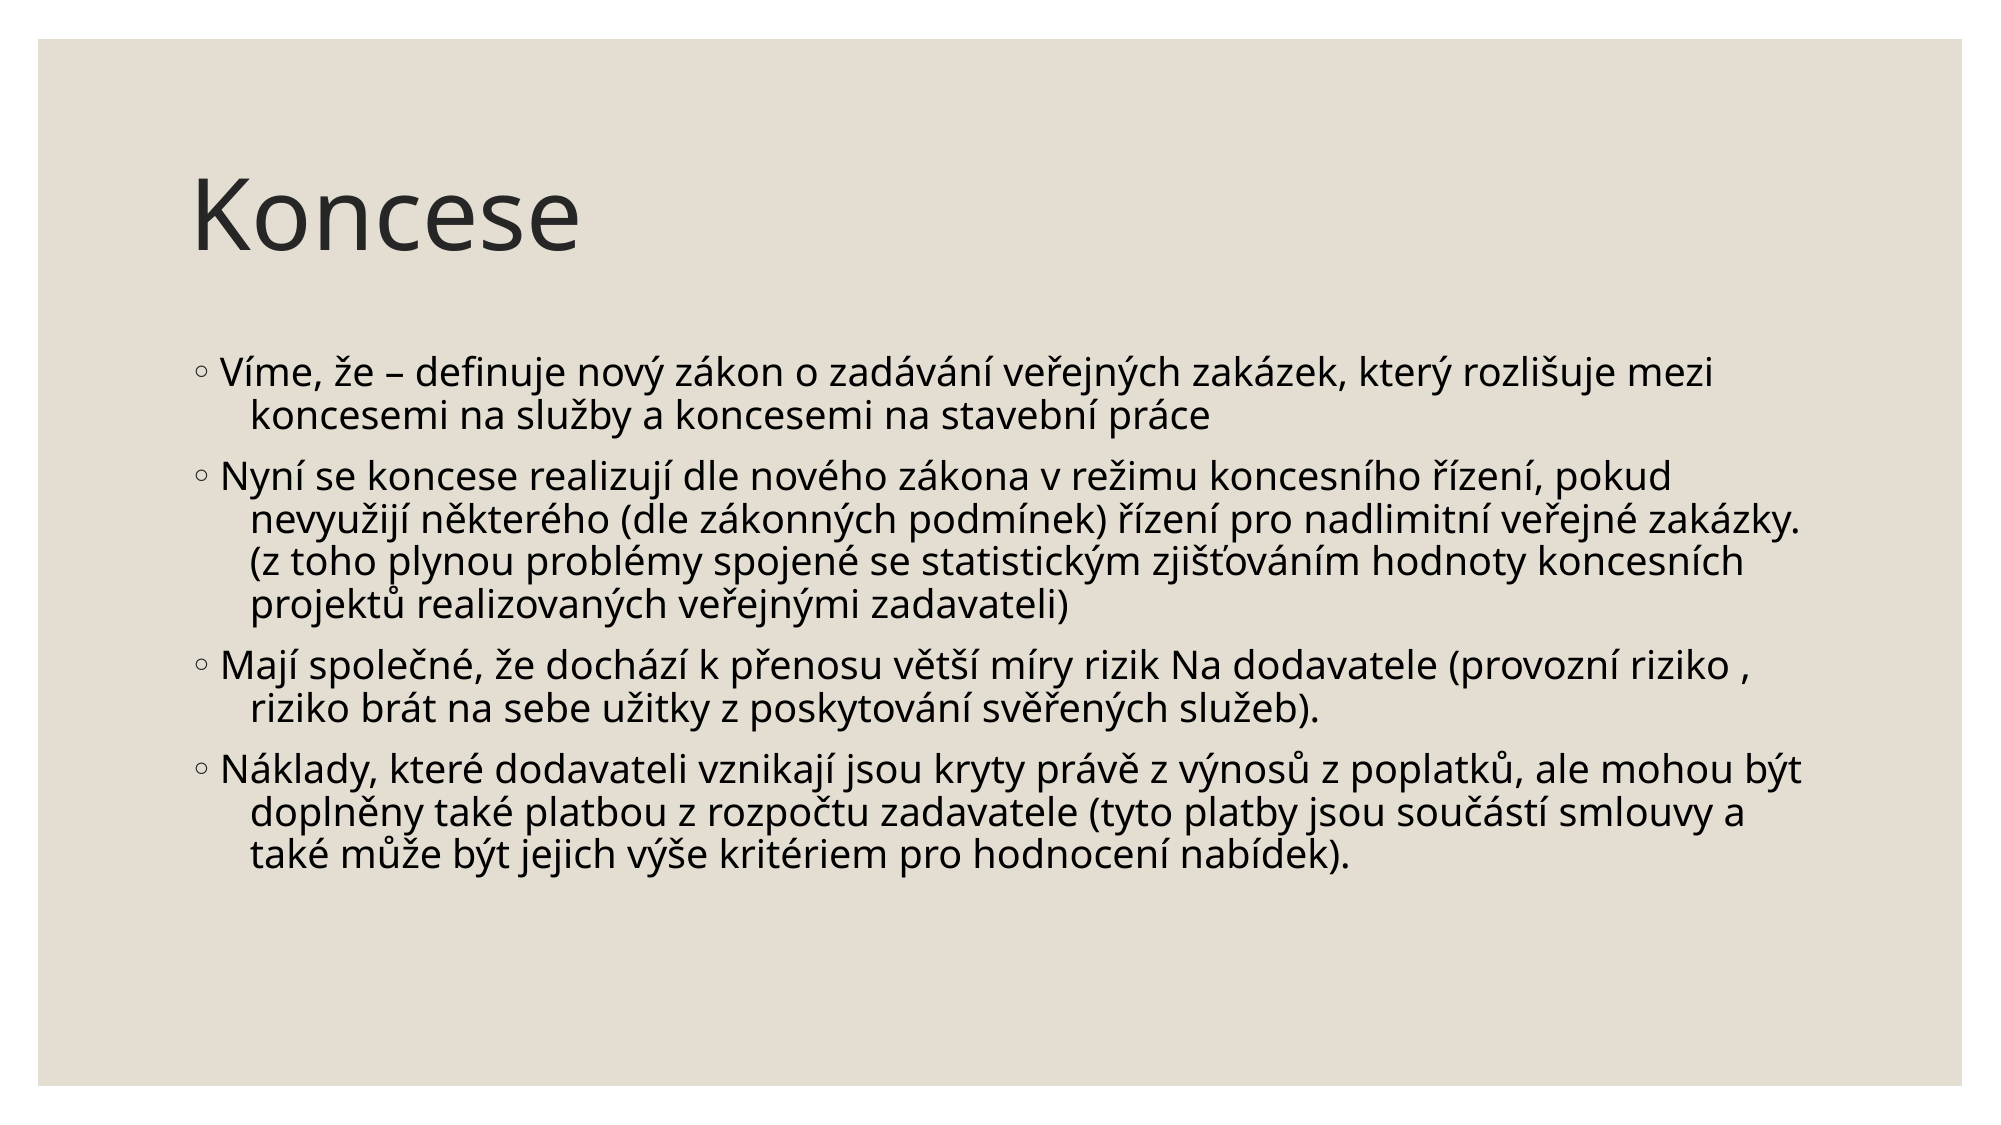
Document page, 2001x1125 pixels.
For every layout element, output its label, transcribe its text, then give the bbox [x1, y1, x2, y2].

title Koncese [174, 105, 1825, 331]
list Víme, že – definuje nový zákon o zadávání veřejných zakázek, který rozlišuje mezi koncesemi na služby a koncesemi na stavební práce Nyní se koncese realizují dle nového zákona v režimu koncesního řízení, pokud nevyužijí některého (dle zákonných podmínek) řízení pro nadlimitní veřejné zakázky. (z toho plynou problémy spojené se statistickým zjišťováním hodnoty koncesních projektů realizovaných veřejnými zadavateli) Mají společné, že dochází k přenosu větší míry rizik Na dodavatele (provozní riziko , riziko brát na sebe užitky z poskytování svěřených služeb). Náklady, které dodavateli vznikají jsou kryty právě z výnosů z poplatků, ale mohou být doplněny také platbou z rozpočtu zadavatele (tyto platby jsou součástí smlouvy a také může být jejich výše kritériem pro hodnocení nabídek). [174, 345, 1825, 991]
